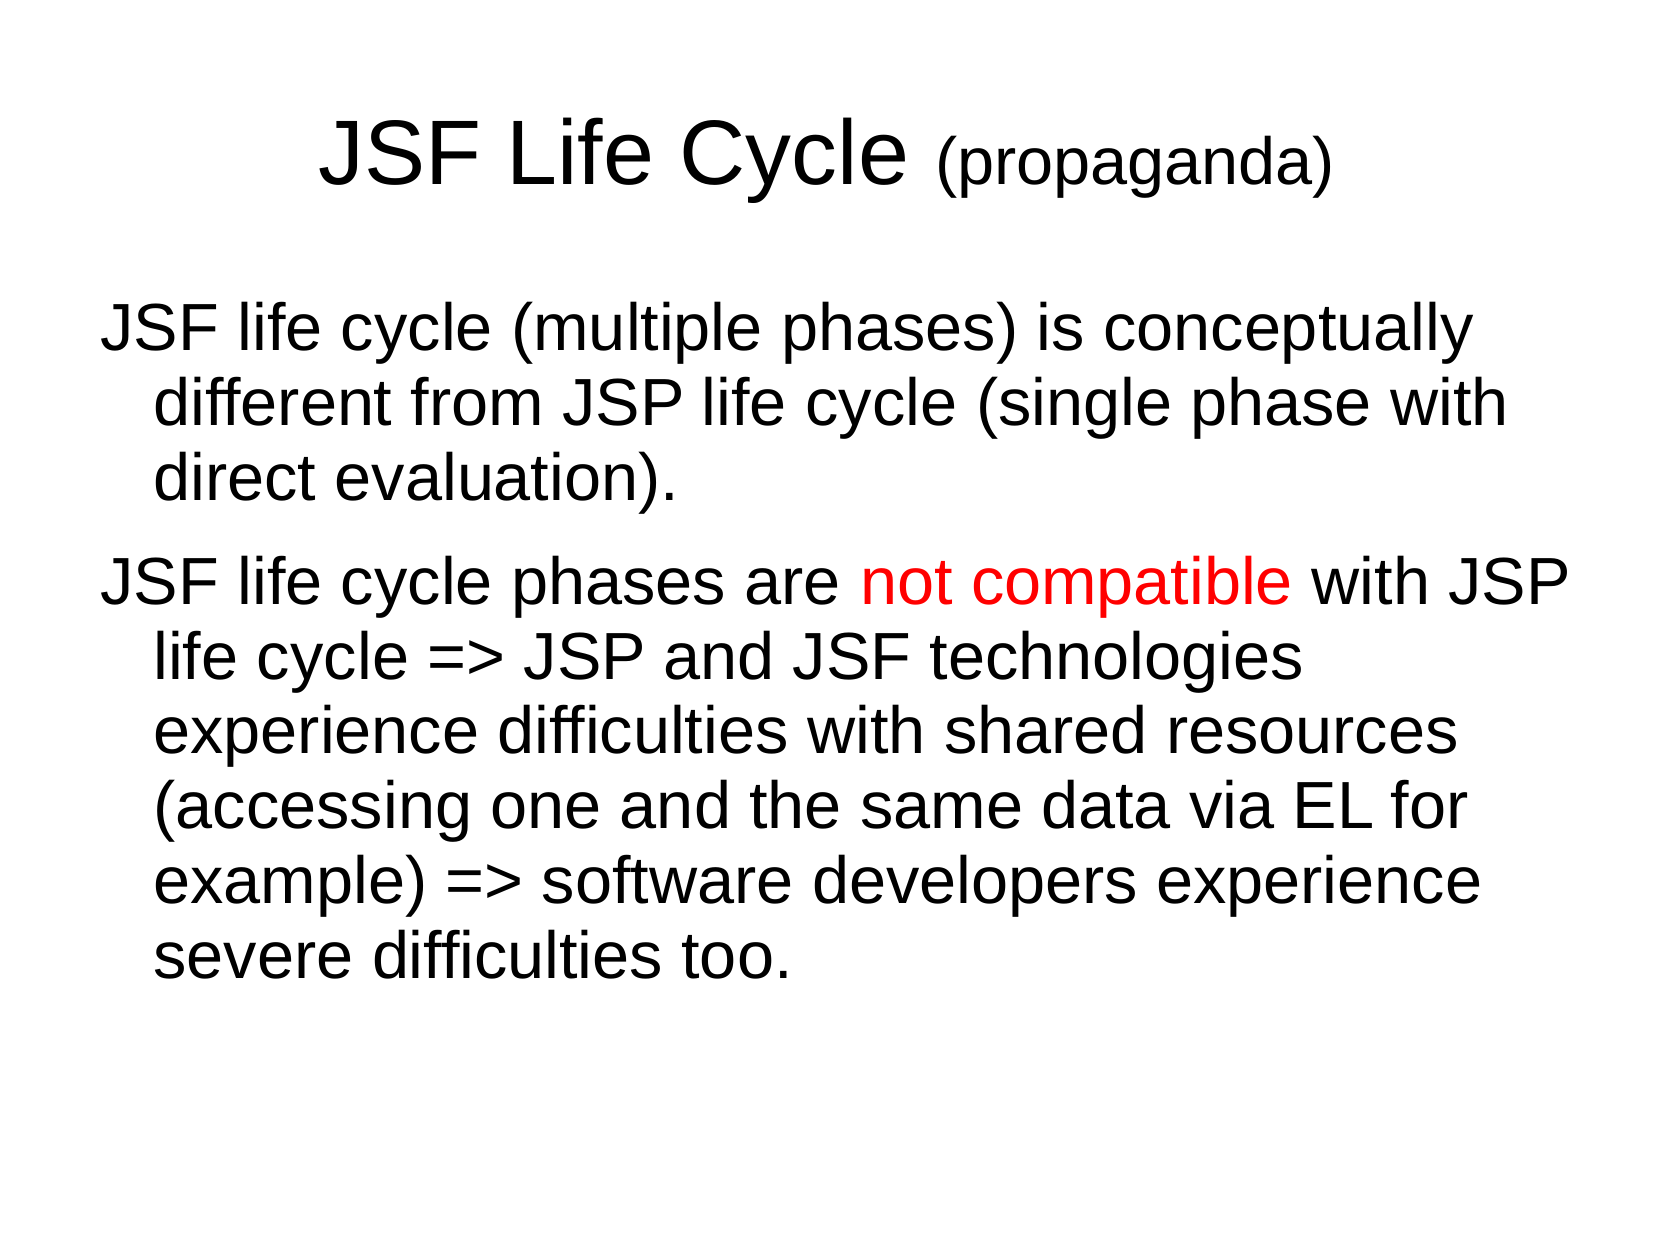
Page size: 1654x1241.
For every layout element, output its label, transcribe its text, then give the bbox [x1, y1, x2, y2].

title JSF Life Cycle (propaganda) [82, 49, 1571, 257]
list JSF life cycle (multiple phases) is conceptually different from JSP life cycle (single phase with direct evaluation). JSF life cycle phases are not compatible with JSP life cycle => JSP and JSF technologies experience difficulties with shared resources (accessing one and the same data via EL for example) => software developers experience severe difficulties too. [82, 290, 1571, 1094]
